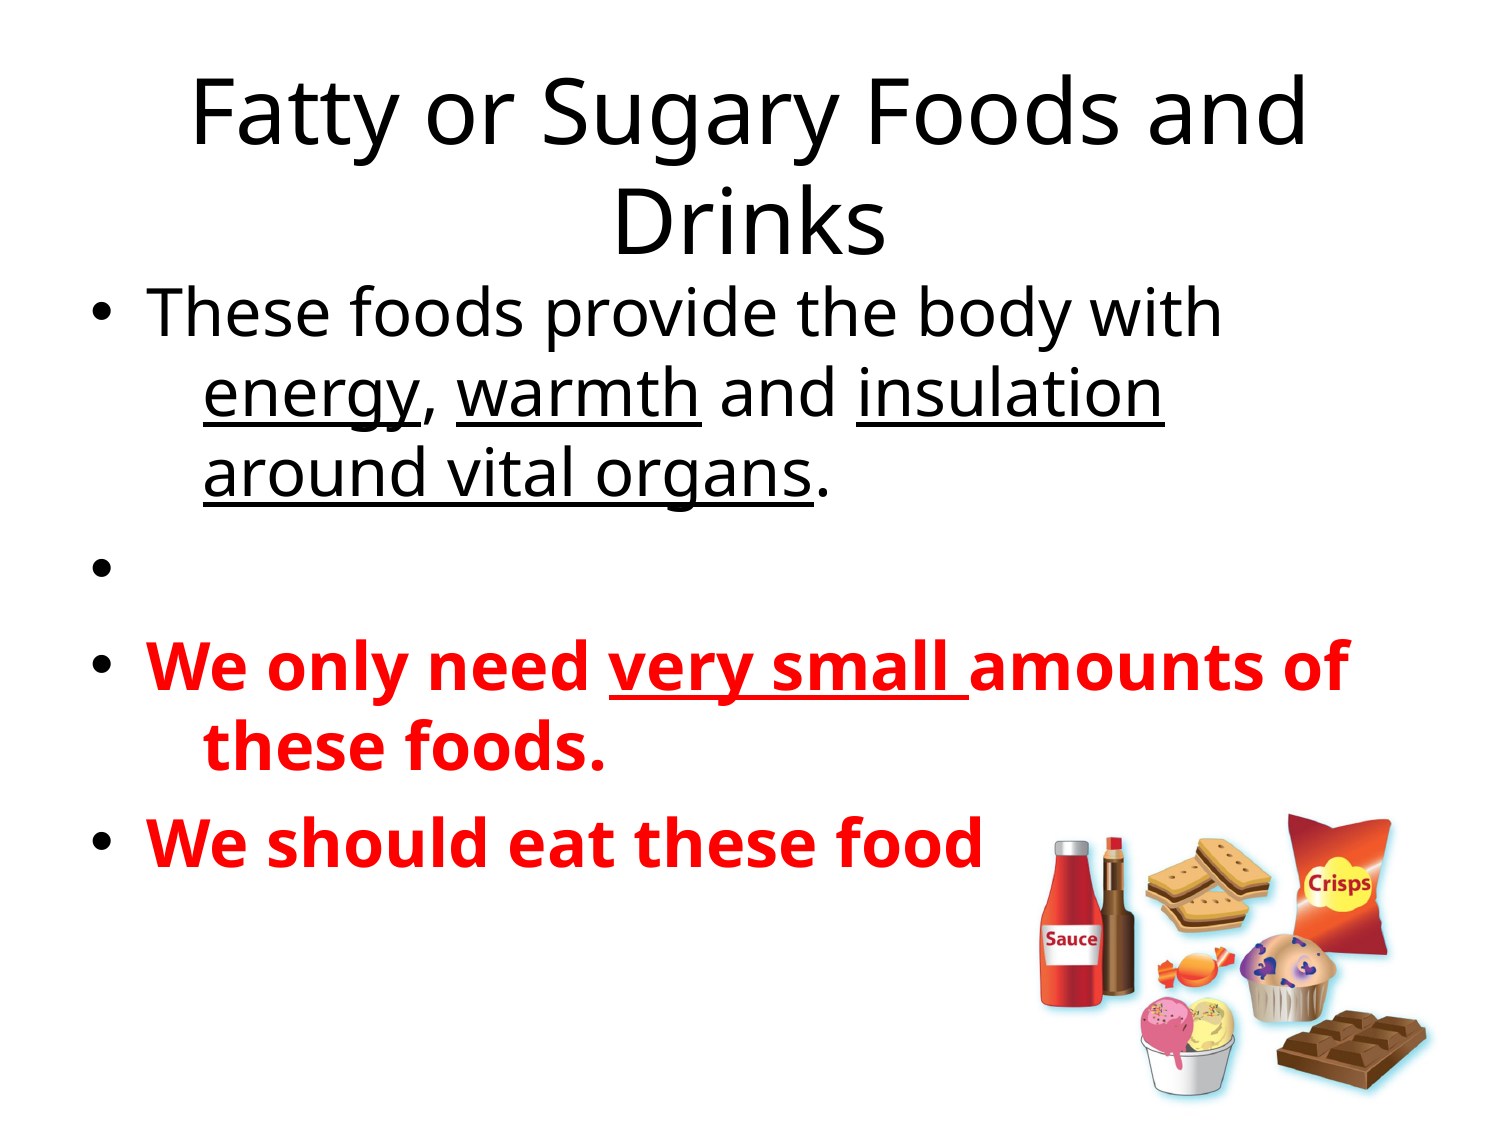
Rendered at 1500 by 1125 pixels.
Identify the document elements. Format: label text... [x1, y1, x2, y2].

picture [986, 790, 1475, 1117]
list These foods provide the body with energy, warmth and insulation around vital organs. We only need very small amounts of these foods. We should eat these foods the least. [75, 262, 1426, 1005]
title Fatty or Sugary Foods and Drinks [75, 45, 1426, 233]
